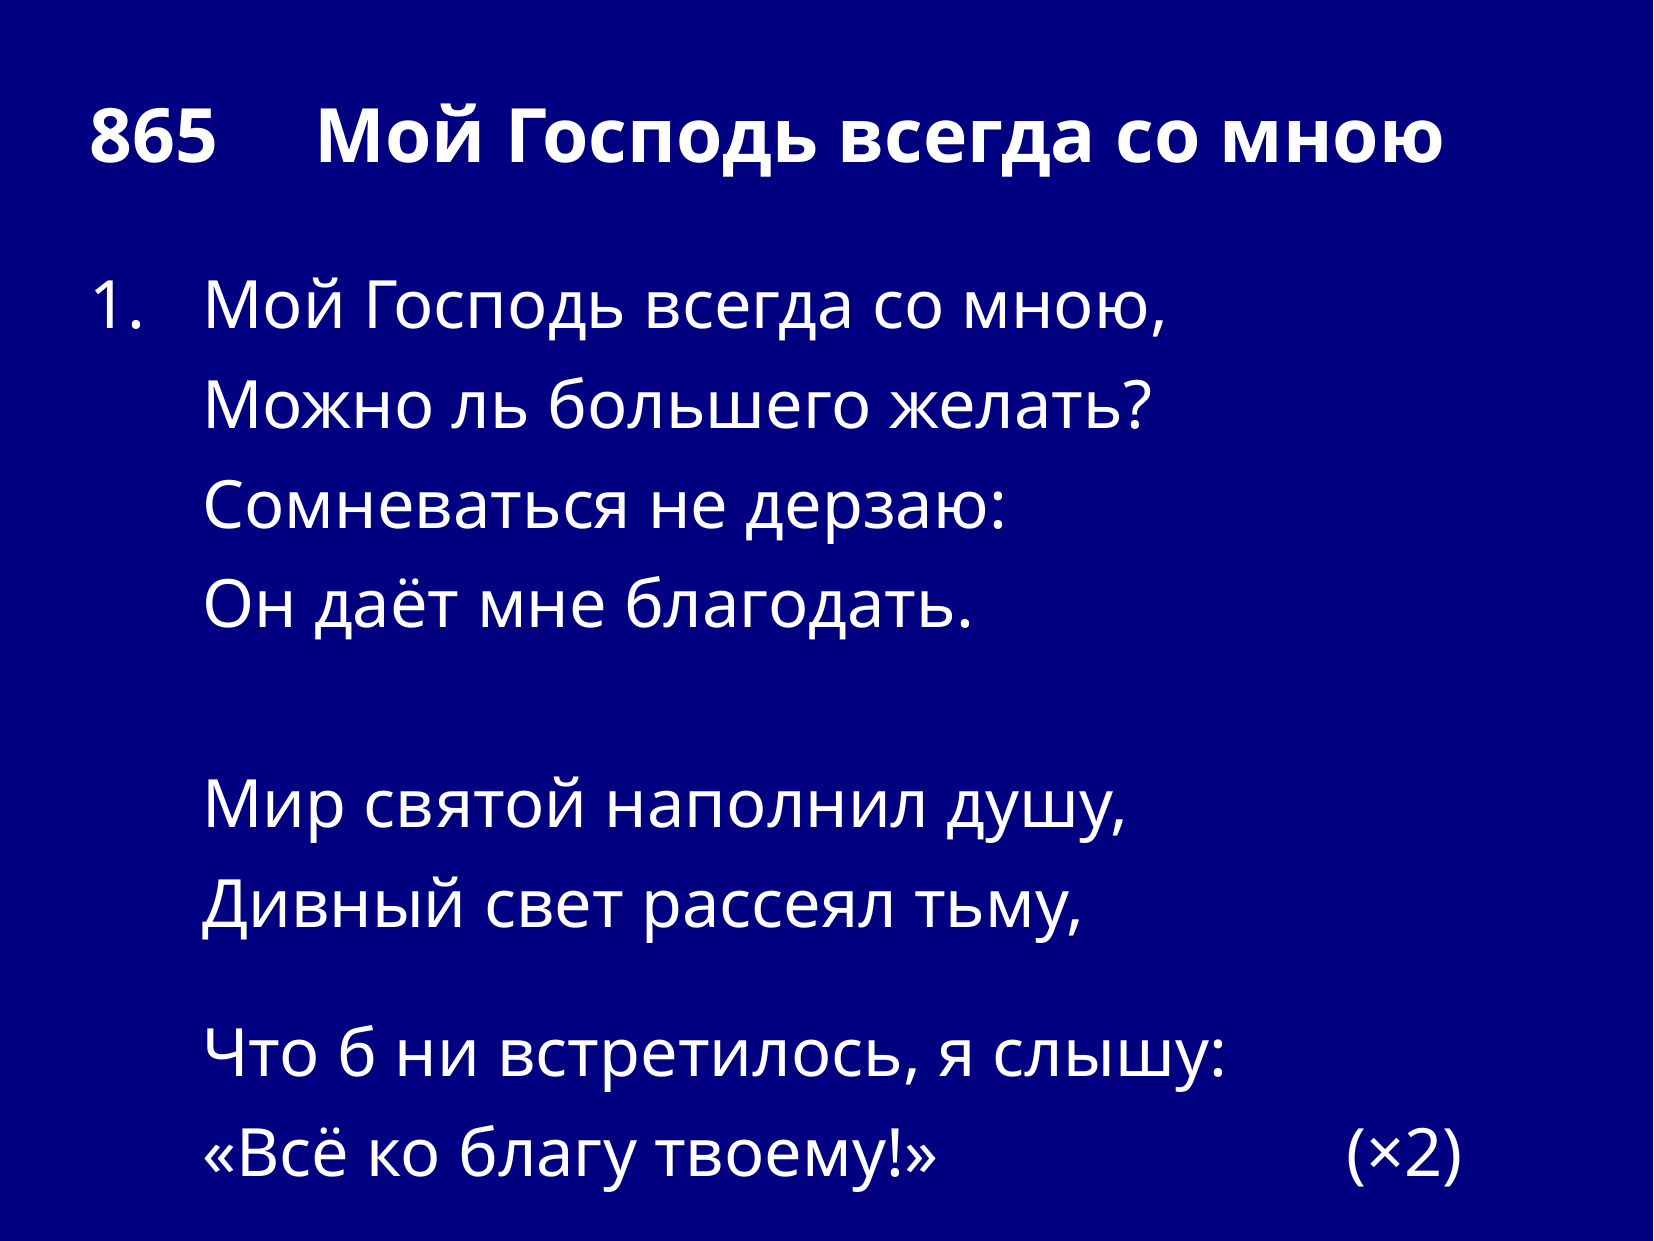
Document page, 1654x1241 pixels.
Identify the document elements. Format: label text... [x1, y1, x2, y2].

text_box 865 Мой Господь всегда со мною [75, 75, 1651, 188]
text_box 1. Мой Господь всегда со мною, Можно ль большего желать? Сомневаться не дерзаю: Он даёт мне благодать. Мир святой наполнил душу, Дивный свет рассеял тьму, Что б ни встретилось, я слышу: «Всё ко благу твоему!» (×2) [75, 188, 1576, 1163]
